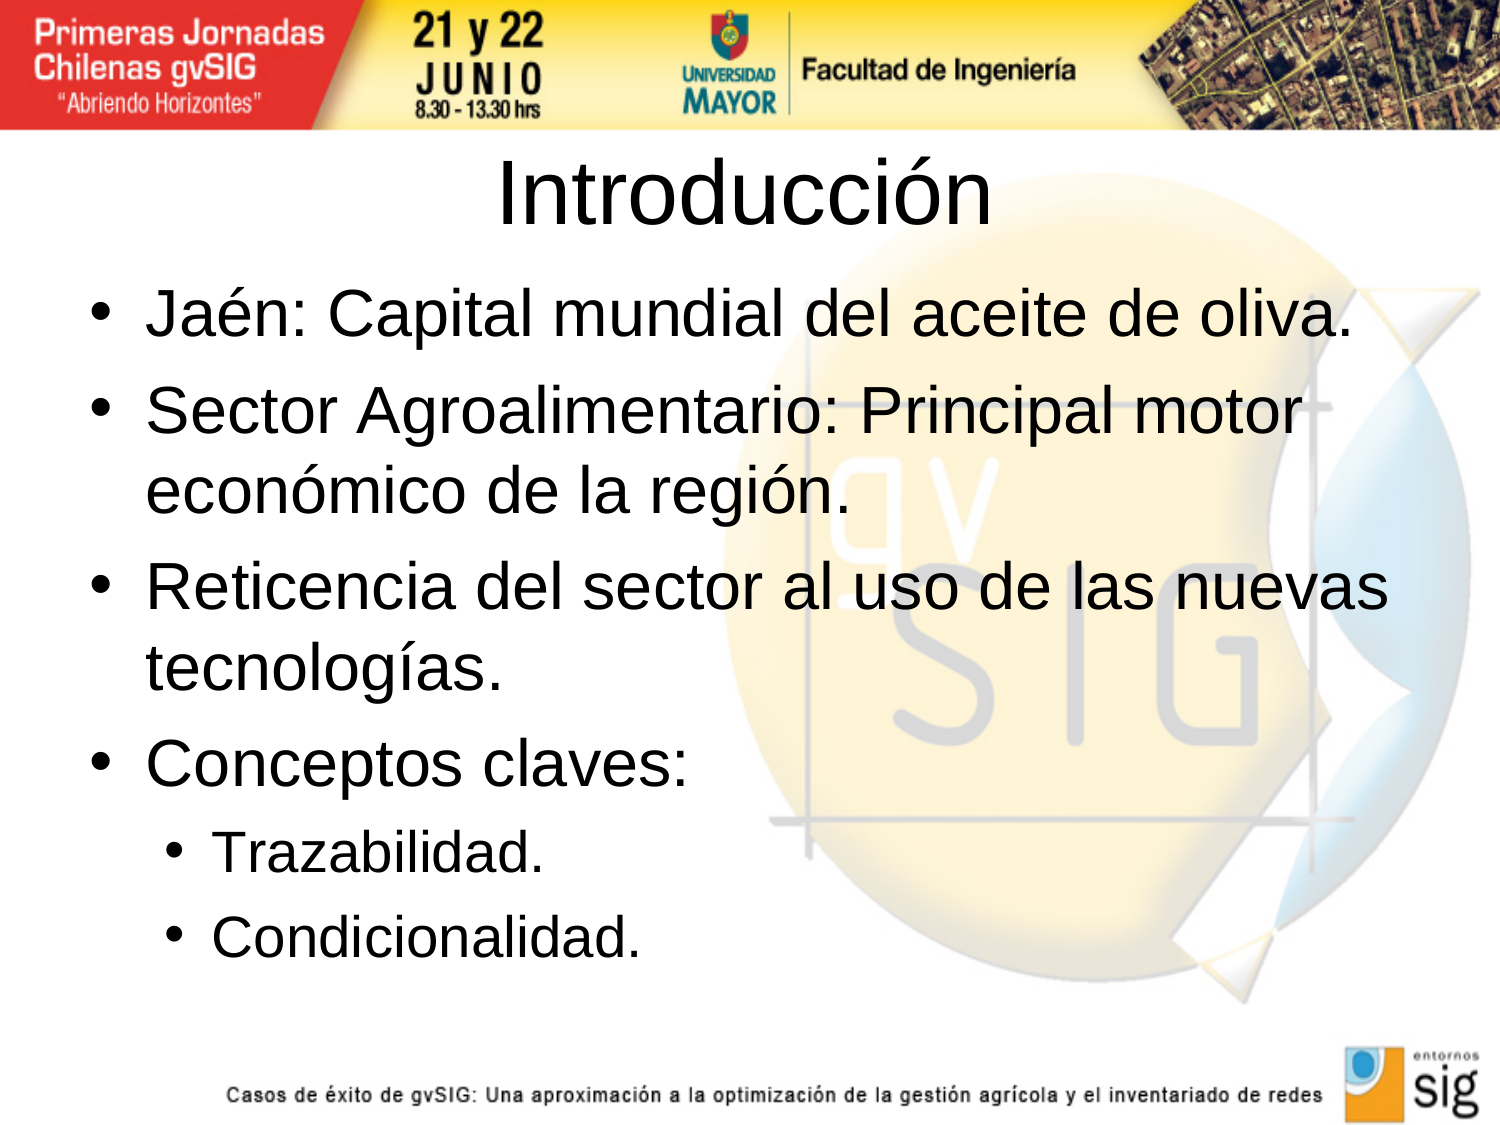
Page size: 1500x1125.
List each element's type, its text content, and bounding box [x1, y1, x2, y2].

picture [0, 0, 1500, 1125]
list Jaén: Capital mundial del aceite de oliva. Sector Agroalimentario: Principal motor económico de la región. Reticencia del sector al uso de las nuevas tecnologías. Conceptos claves: Trazabilidad. Condicionalidad. [75, 262, 1426, 1006]
title Introducción [70, 93, 1421, 282]
